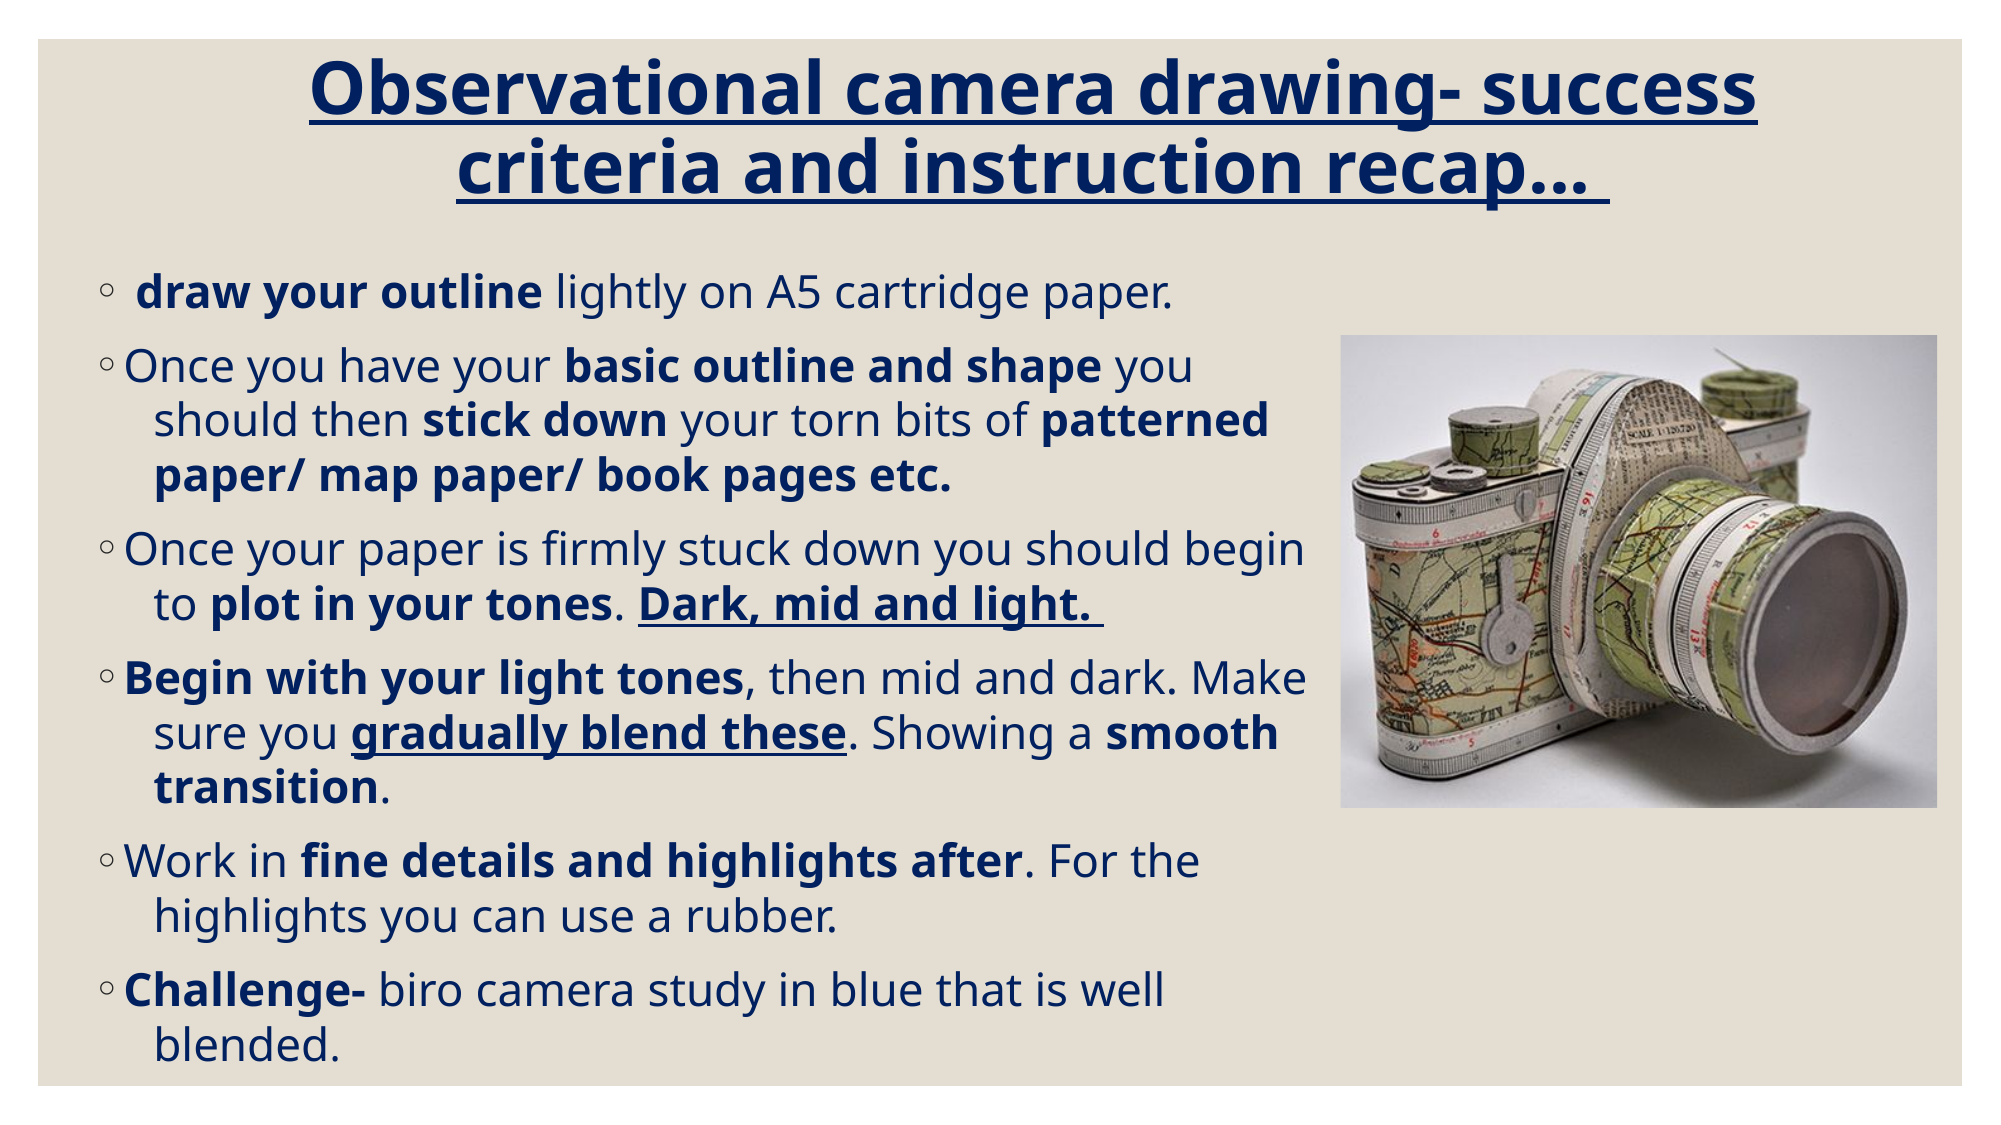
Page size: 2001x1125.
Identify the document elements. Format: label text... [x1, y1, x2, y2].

list draw your outline lightly on A5 cartridge paper. Once you have your basic outline and shape you should then stick down your torn bits of patterned paper/ map paper/ book pages etc. Once your paper is firmly stuck down you should begin to plot in your tones. Dark, mid and light. Begin with your light tones, then mid and dark. Make sure you gradually blend these. Showing a smooth transition. Work in fine details and highlights after. For the highlights you can use a rubber. Challenge- biro camera study in blue that is well blended. [78, 181, 1342, 1095]
title Observational camera drawing- success criteria and instruction recap... [208, 17, 1859, 243]
picture [1340, 335, 1938, 808]
